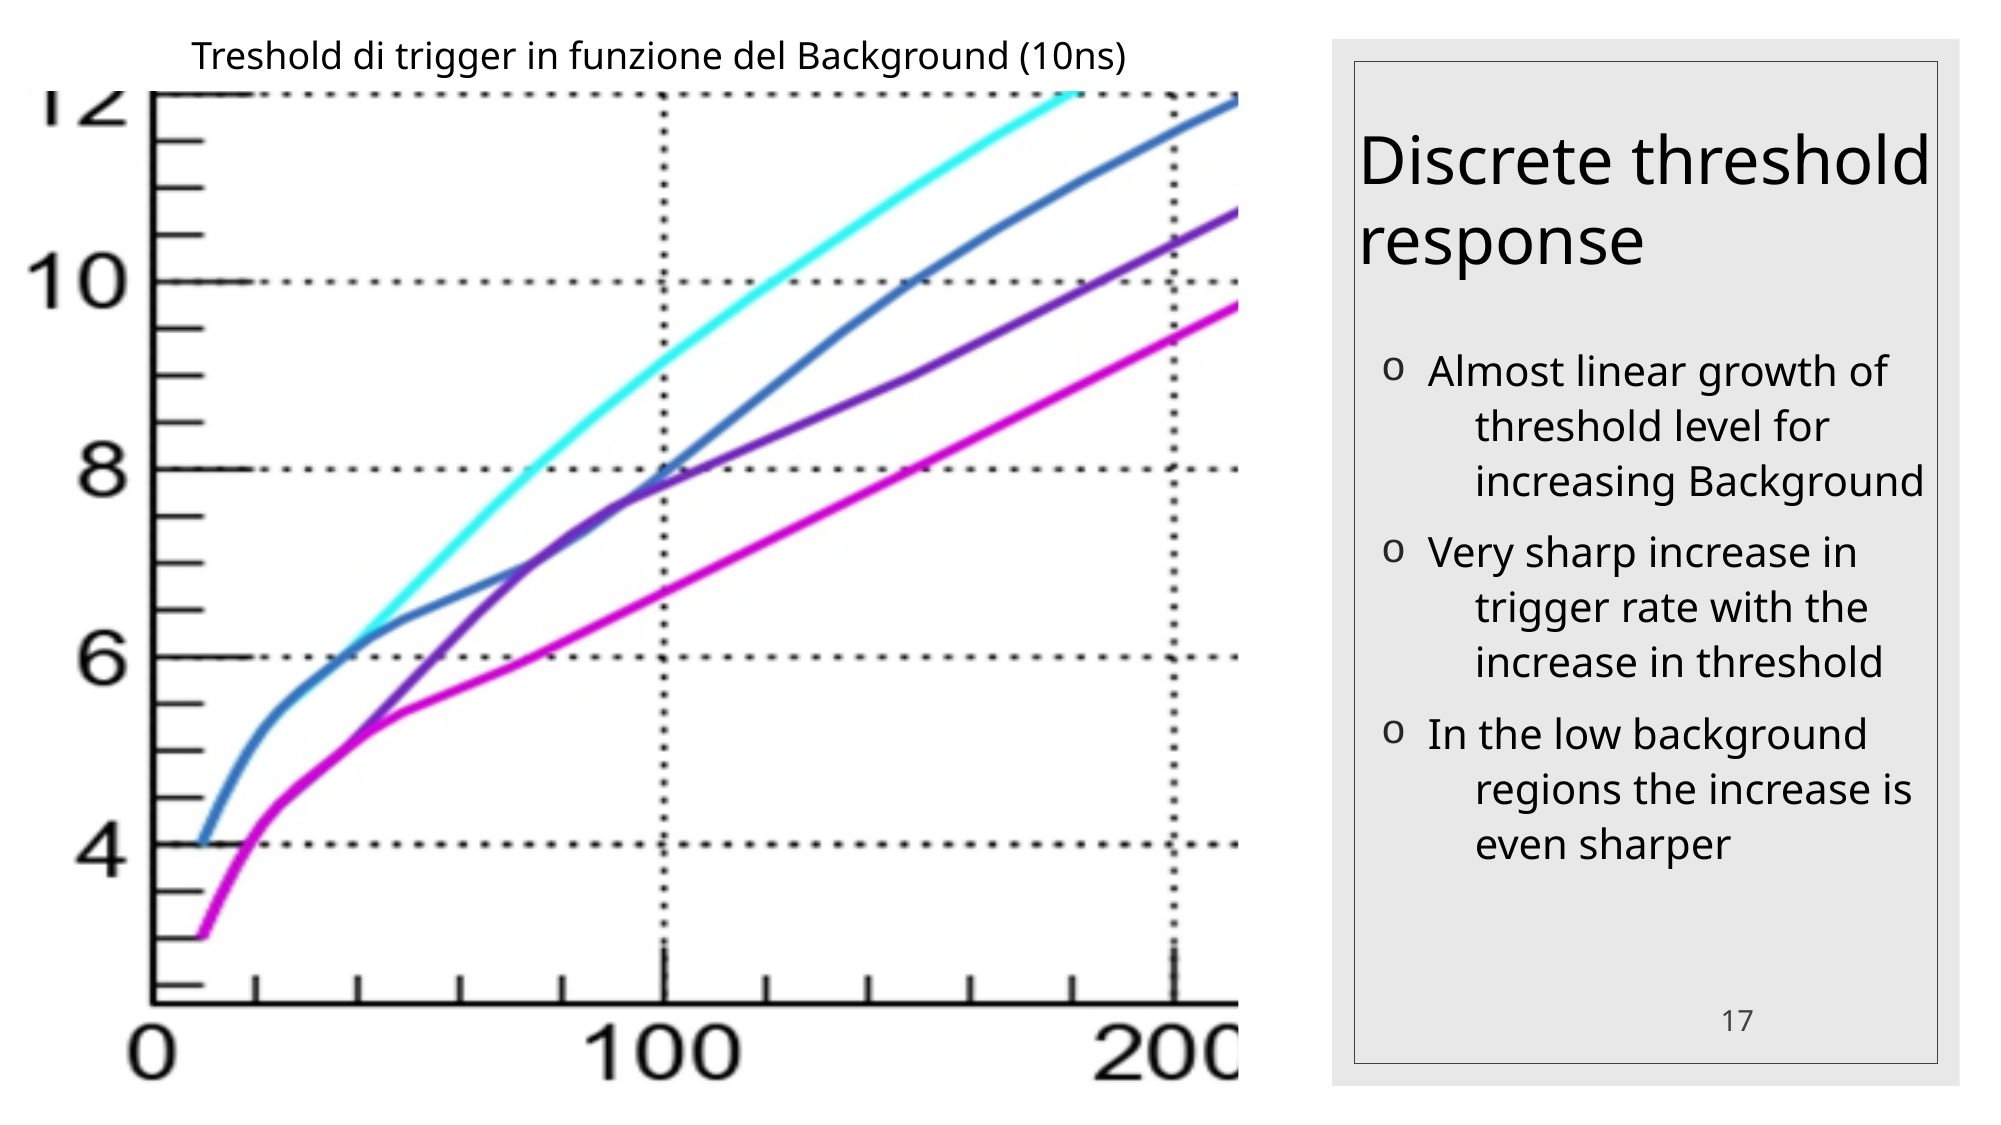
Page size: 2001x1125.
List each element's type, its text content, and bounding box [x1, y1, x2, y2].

text_box Treshold di trigger in funzione del Background (10ns) [176, 24, 1161, 131]
text_box [1705, 990, 1907, 1051]
title Discrete threshold response [1343, 98, 2000, 286]
picture [26, 91, 1239, 1107]
list Almost linear growth of threshold level for increasing Background Very sharp increase in trigger rate with the increase in threshold In the low background regions the increase is even sharper [1365, 331, 1951, 942]
